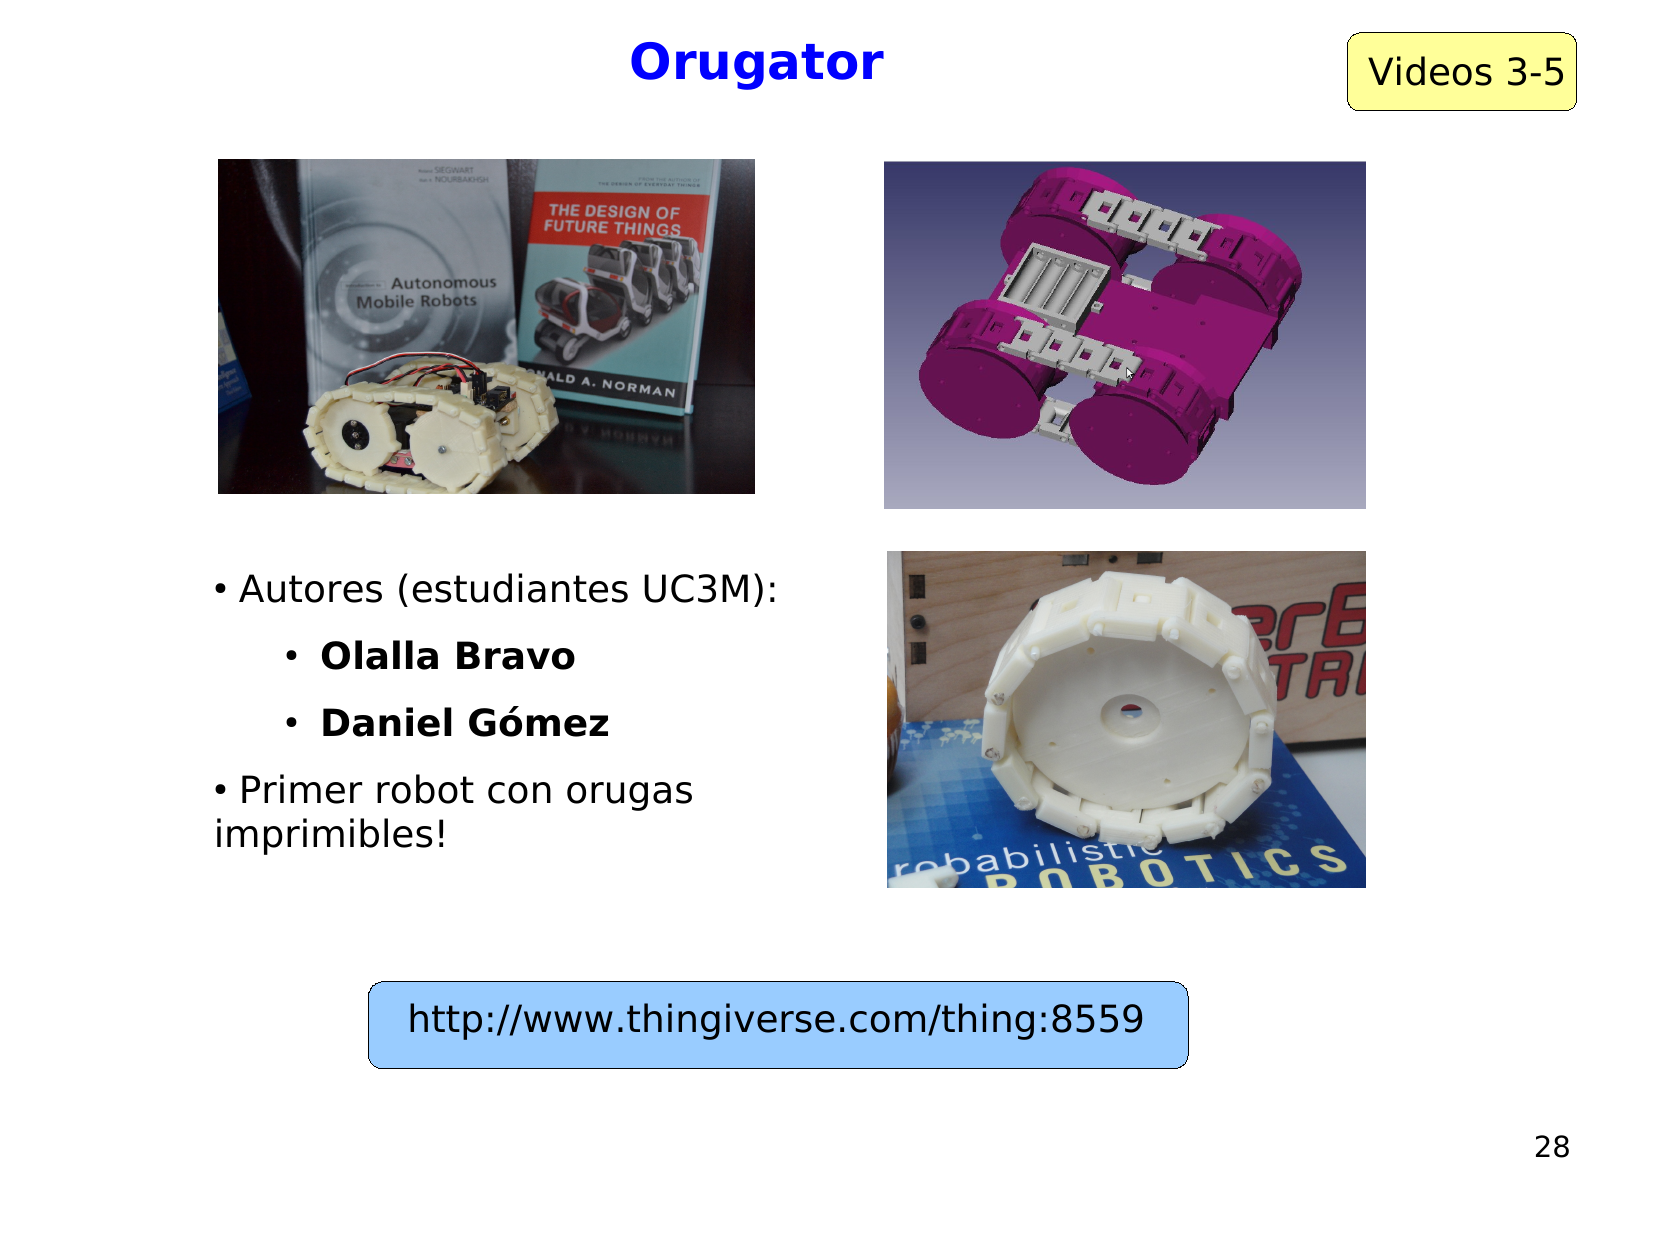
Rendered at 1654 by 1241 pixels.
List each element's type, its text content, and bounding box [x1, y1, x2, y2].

picture [218, 159, 755, 495]
text_box Autores (estudiantes UC3M): Olalla Bravo Daniel Gómez Primer robot con orugas imprimibles! [199, 560, 858, 864]
text_box http://www.thingiverse.com/thing:8559 [392, 990, 1162, 1050]
text_box [368, 981, 1189, 1069]
text_box [1347, 32, 1577, 109]
text_box Videos 3-5 [1353, 43, 1594, 146]
picture [887, 551, 1366, 888]
text_box Orugator [614, 25, 1217, 99]
picture [884, 160, 1366, 510]
